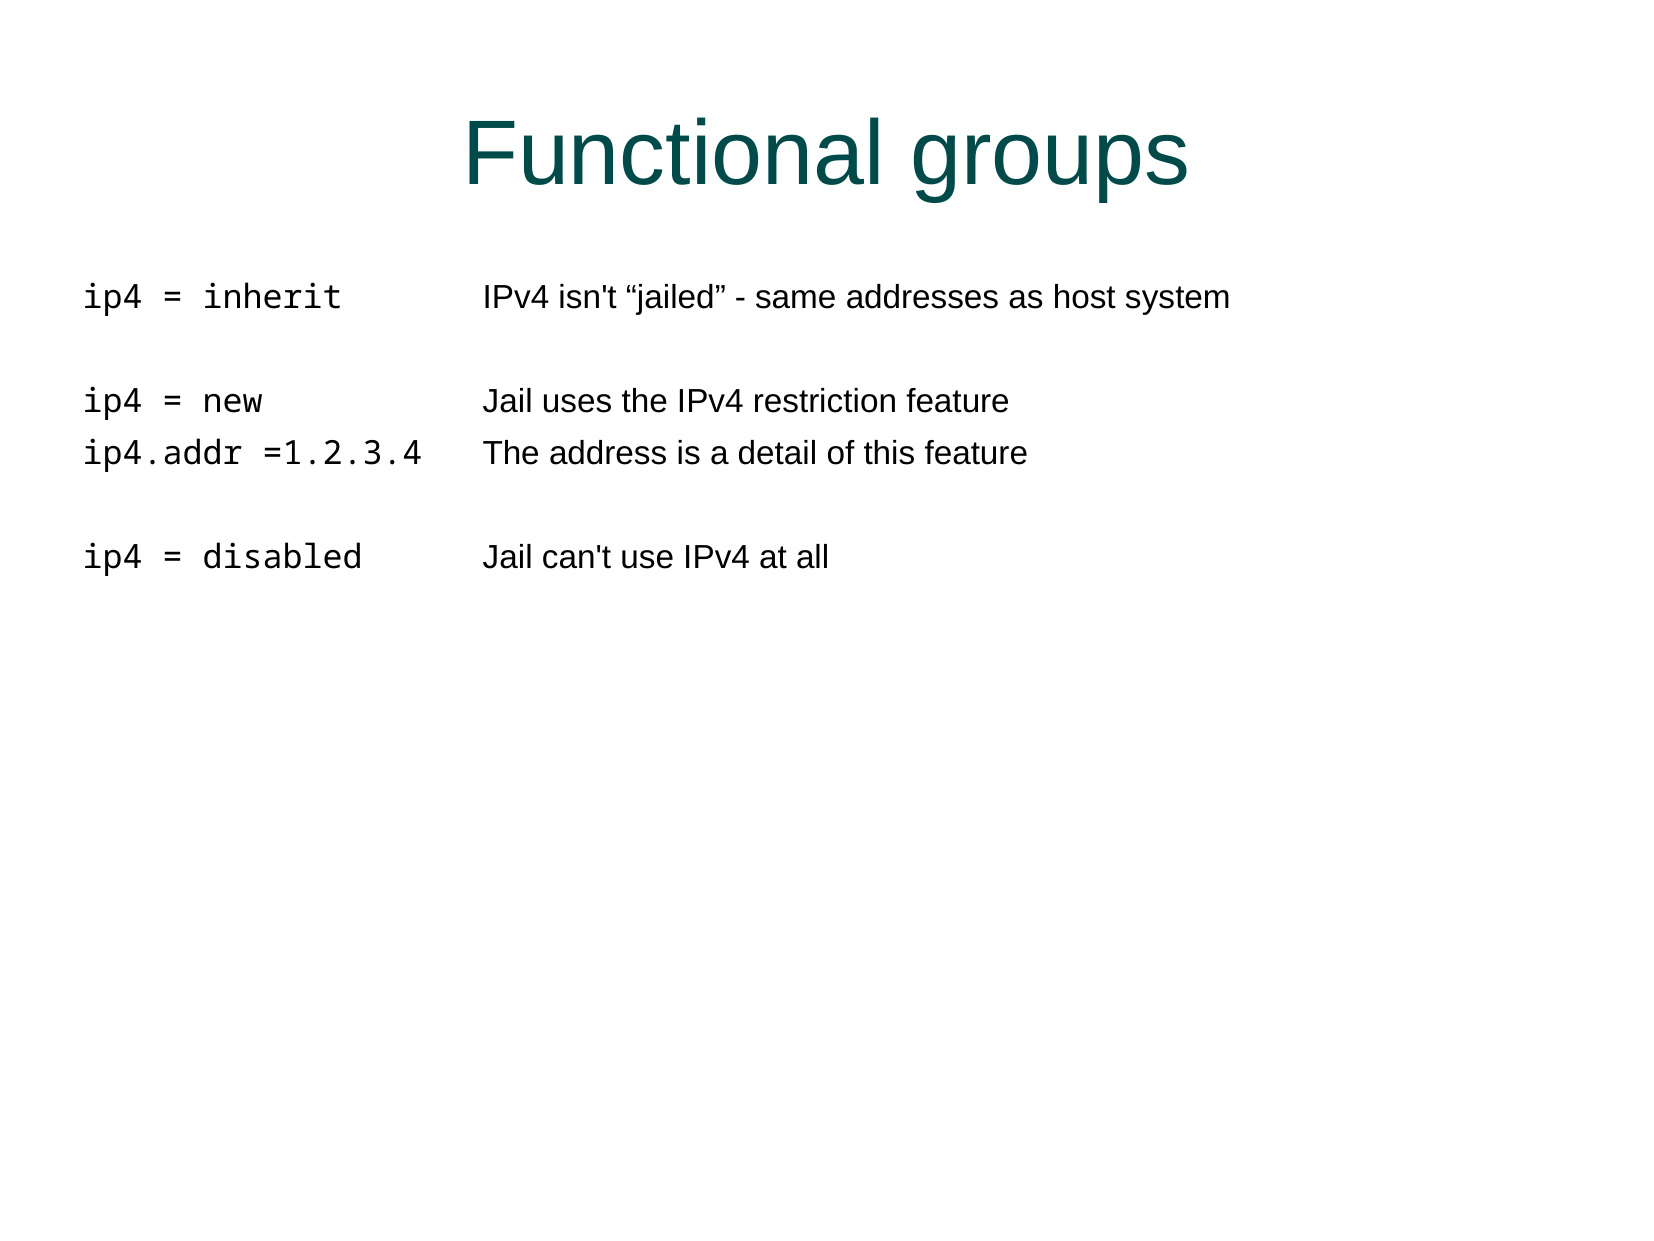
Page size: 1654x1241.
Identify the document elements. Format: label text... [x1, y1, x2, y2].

list ip4 = inherit IPv4 isn't “jailed” - same addresses as host system ip4 = new Jail uses the IPv4 restriction feature ip4.addr =1.2.3.4 The address is a detail of this feature ip4 = disabled Jail can't use IPv4 at all [82, 290, 1571, 1094]
title Functional groups [82, 56, 1571, 250]
